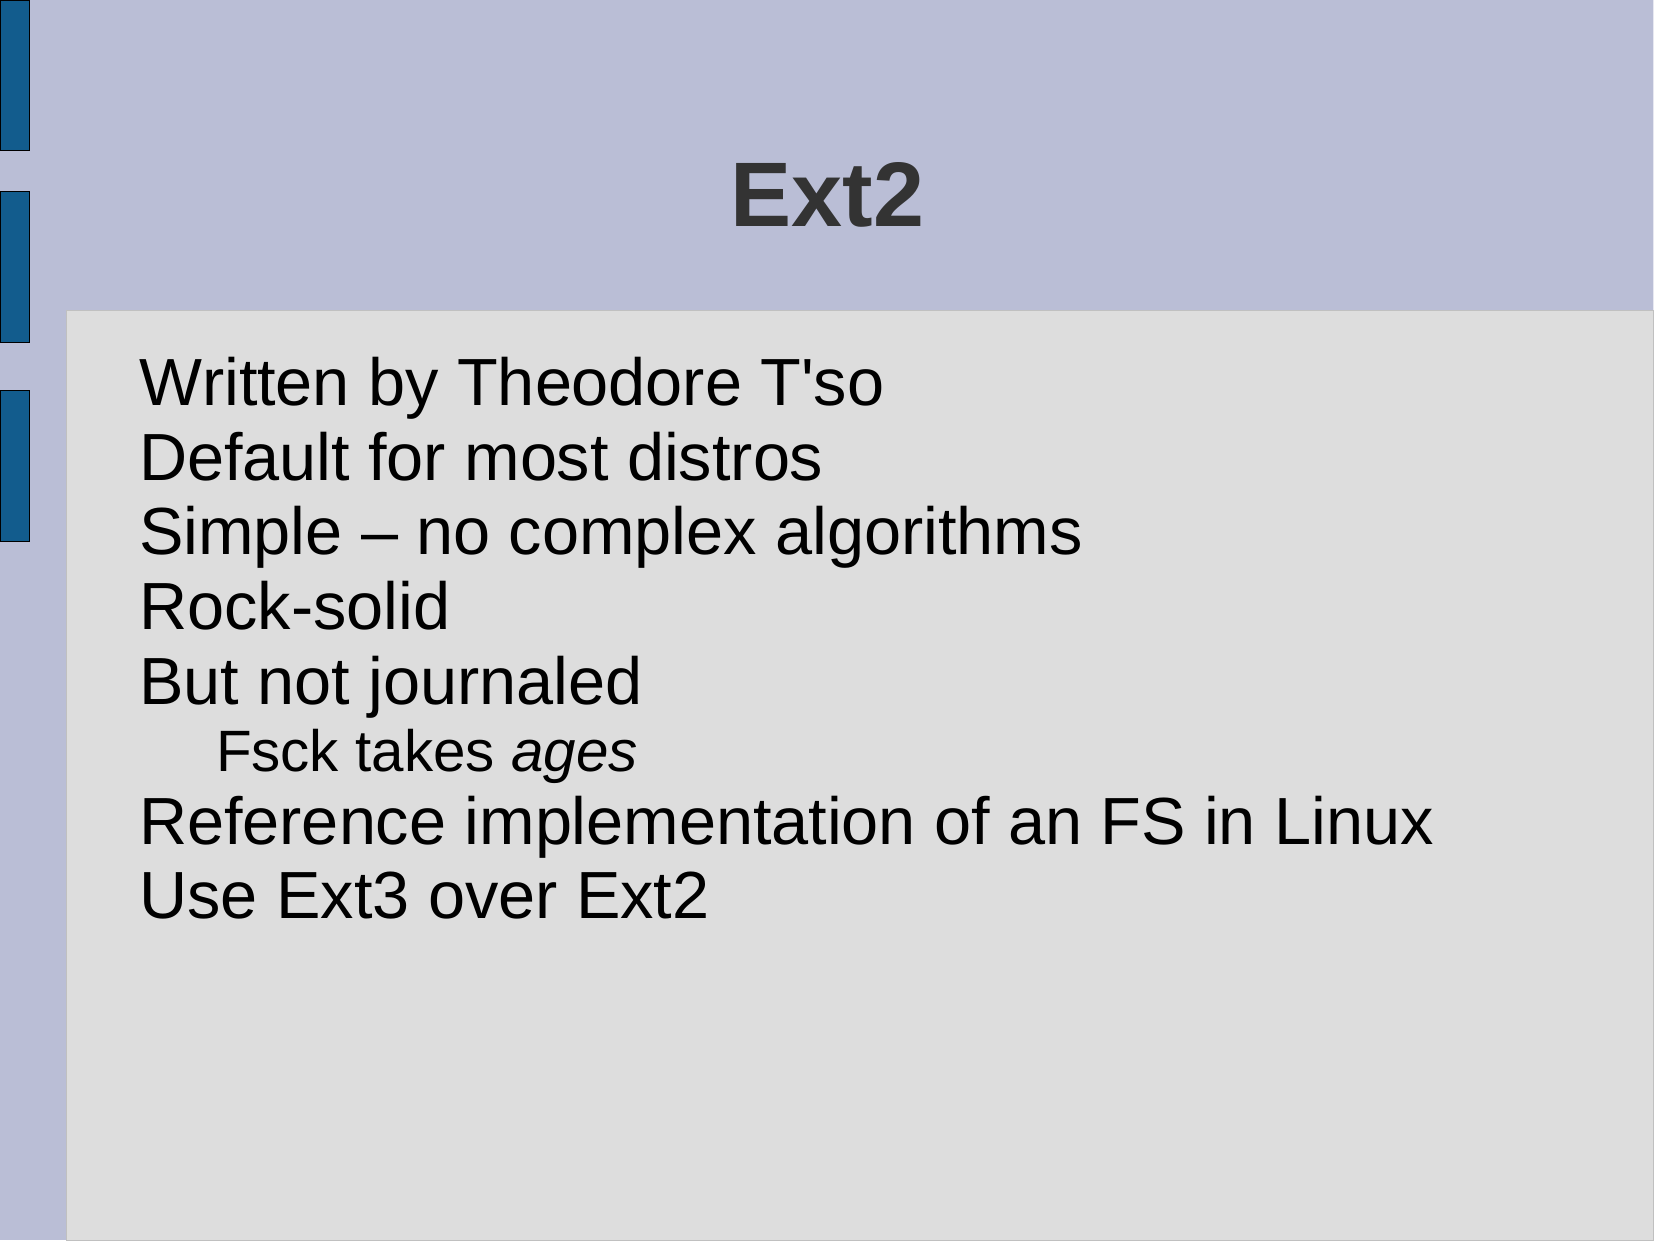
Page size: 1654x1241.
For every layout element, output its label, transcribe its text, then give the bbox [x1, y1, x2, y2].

title Ext2 [121, 91, 1534, 299]
list Written by Theodore T'so Default for most distros Simple – no complex algorithms Rock-solid But not journaled Fsck takes ages Reference implementation of an FS in Linux Use Ext3 over Ext2 [121, 344, 1534, 1127]
